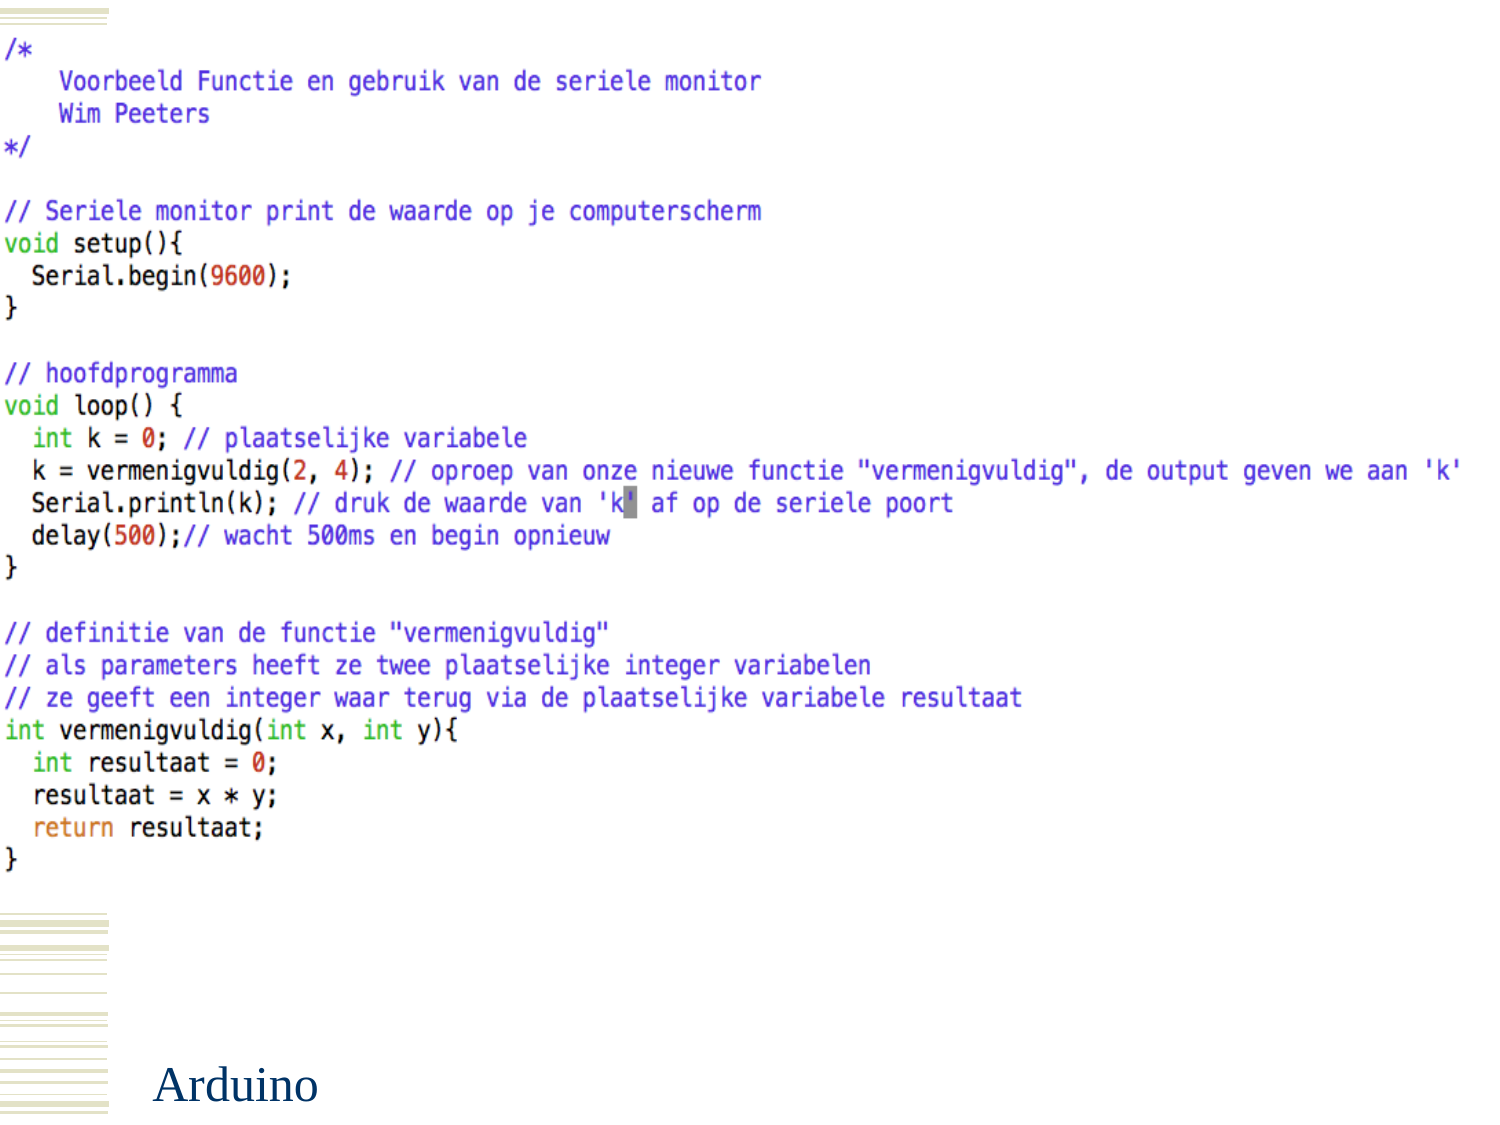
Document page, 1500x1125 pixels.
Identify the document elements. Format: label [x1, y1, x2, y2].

picture [0, 35, 1488, 908]
